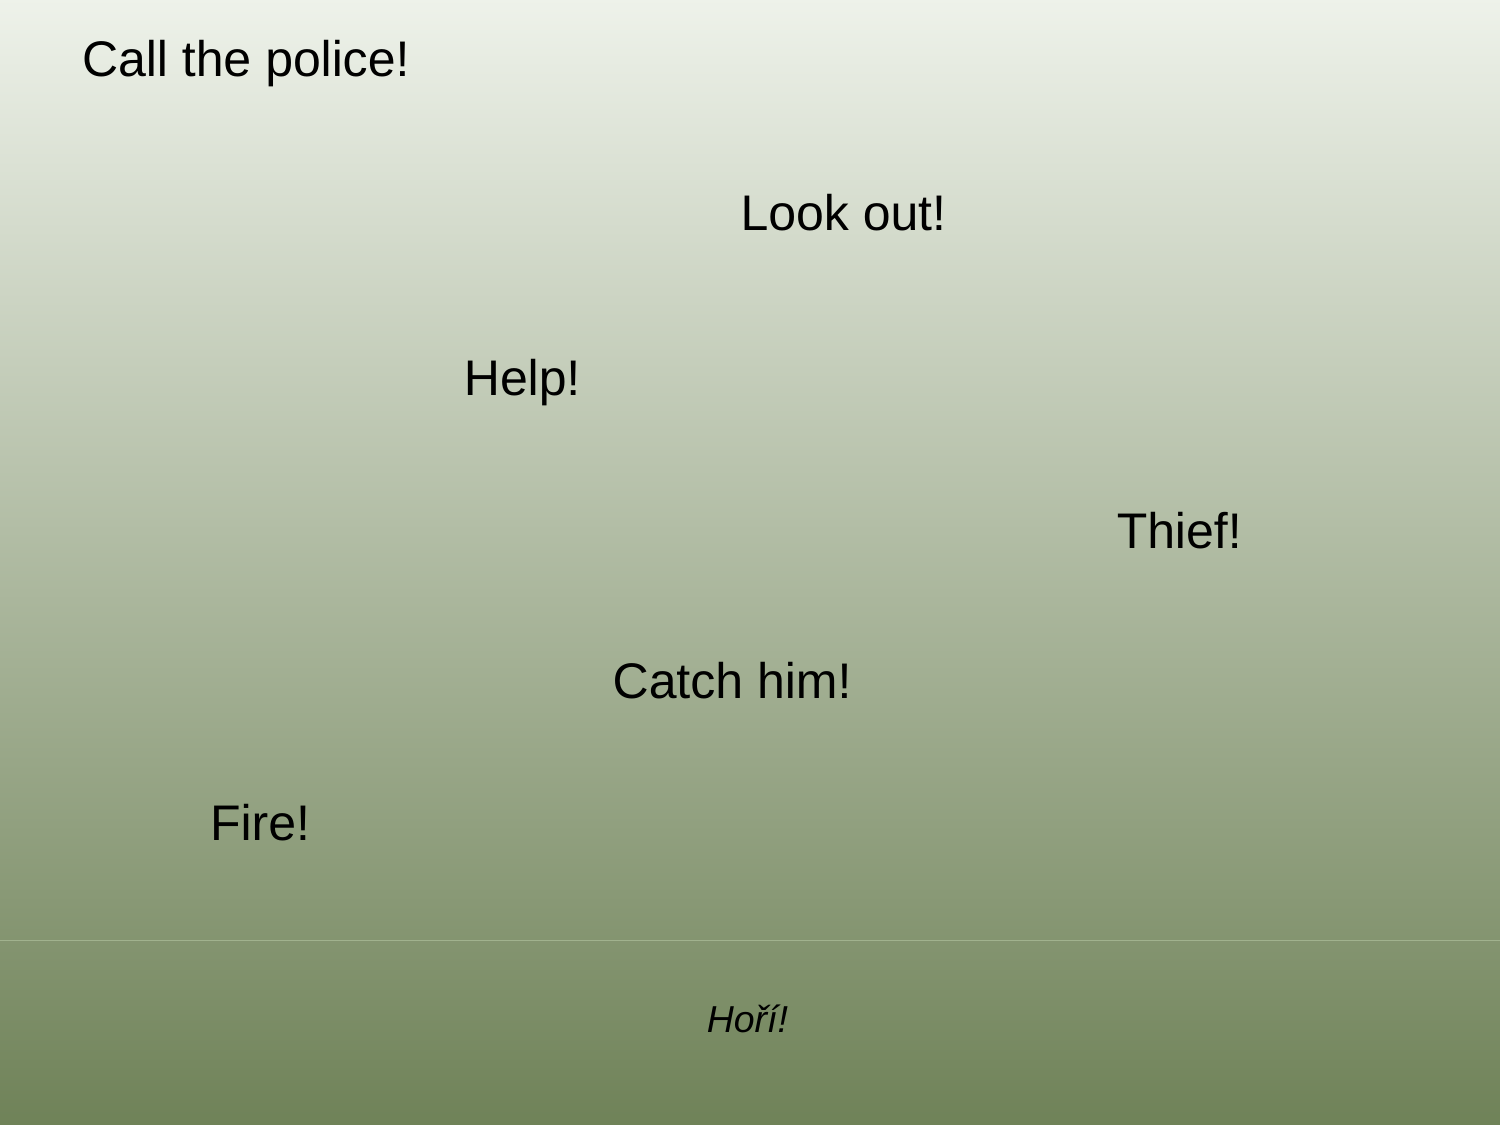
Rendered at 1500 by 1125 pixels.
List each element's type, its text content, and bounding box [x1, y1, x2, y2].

text_box Hoří! [692, 987, 804, 1049]
text_box Look out! [725, 172, 962, 249]
text_box Catch him! [597, 640, 867, 716]
text_box Thief! [1102, 491, 1257, 567]
text_box Help! [449, 337, 596, 414]
text_box Call the police! [67, 18, 425, 95]
text_box Fire! [195, 782, 326, 858]
